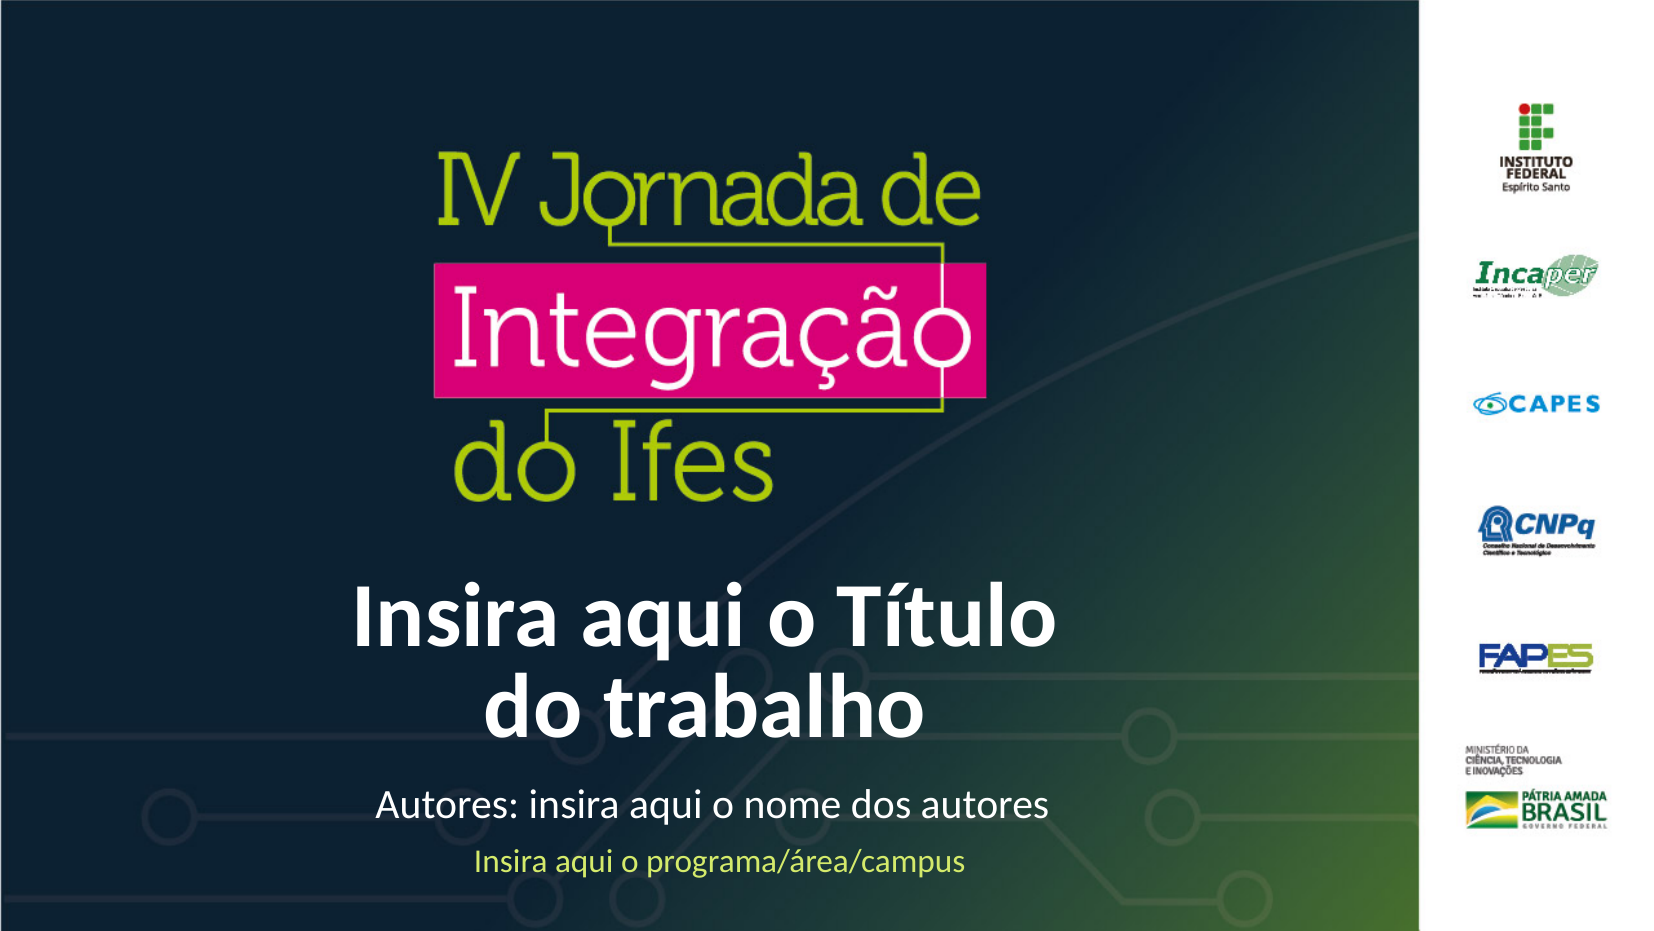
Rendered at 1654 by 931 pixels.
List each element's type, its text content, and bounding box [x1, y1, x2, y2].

picture [0, 0, 1654, 931]
text_box Insira aqui o Título do trabalho [75, 570, 1336, 769]
text_box Autores: insira aqui o nome dos autores [90, 780, 1336, 837]
text_box Insira aqui o programa/área/campus [105, 840, 1336, 889]
